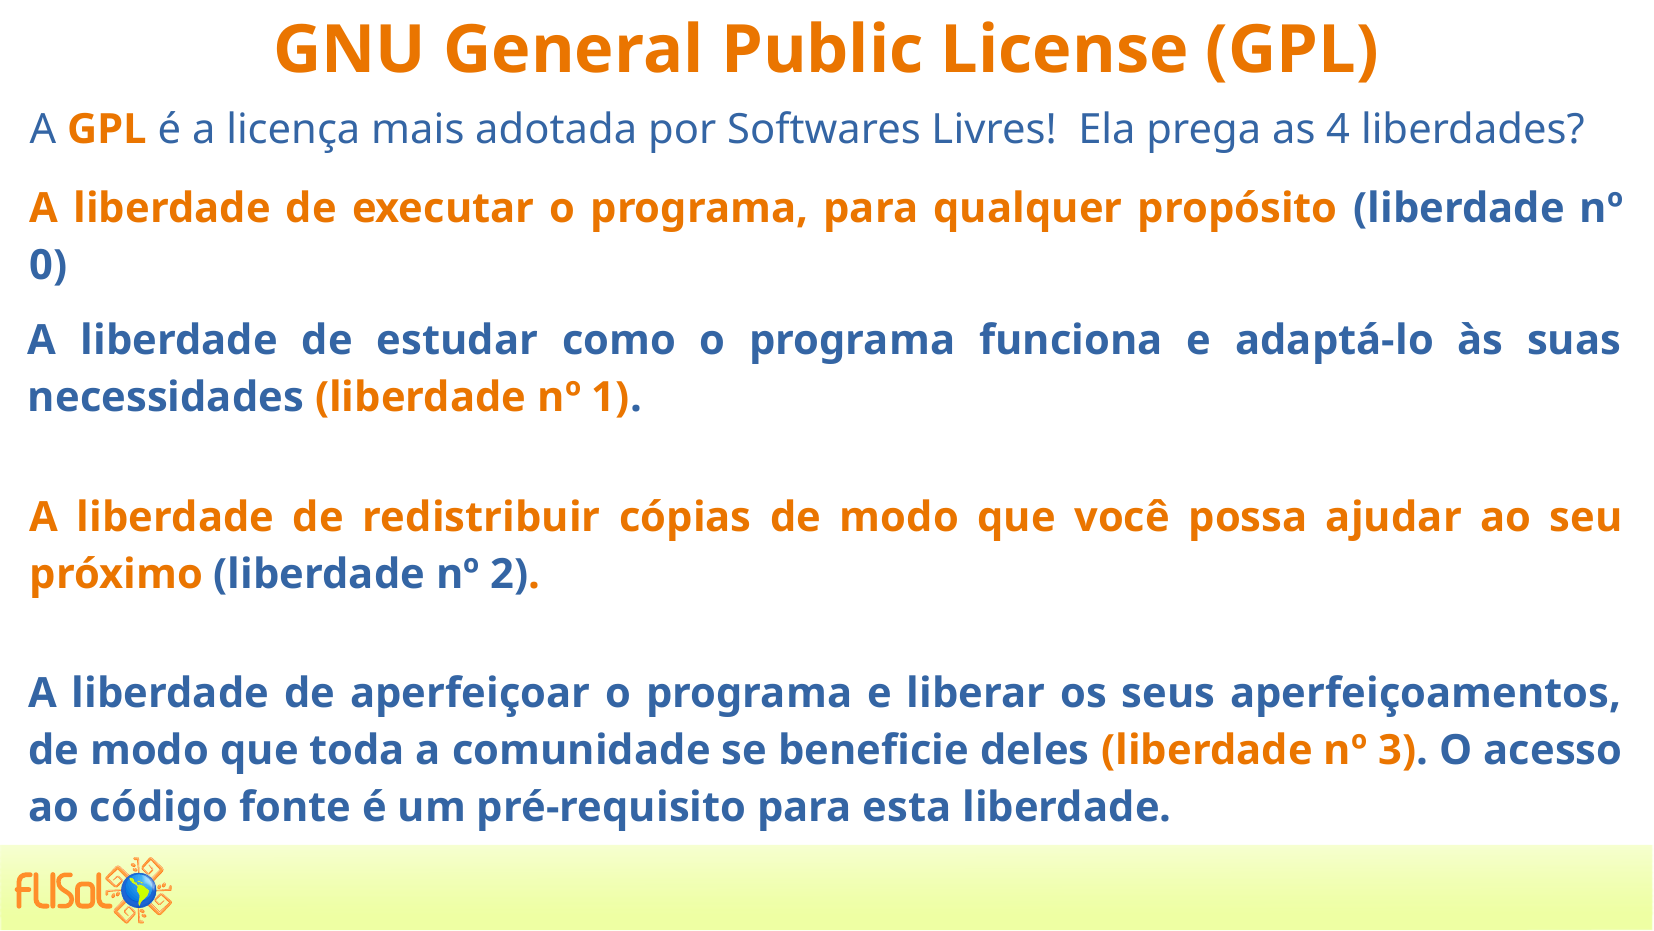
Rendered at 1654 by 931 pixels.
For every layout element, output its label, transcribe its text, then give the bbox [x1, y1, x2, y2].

text_box GNU General Public License (GPL) [29, 8, 1625, 84]
text_box A liberdade de redistribuir cópias de modo que você possa ajudar ao seu próximo (liberdade nº 2). [29, 496, 1625, 591]
text_box A liberdade de estudar como o programa funciona e adaptá-lo às suas necessidades (liberdade nº 1). [27, 319, 1623, 414]
text_box A GPL é a licença mais adotada por Softwares Livres! Ela prega as 4 liberdades? [29, 92, 1625, 160]
text_box A liberdade de executar o programa, para qualquer propósito (liberdade nº 0) [29, 200, 1625, 268]
text_box A liberdade de aperfeiçoar o programa e liberar os seus aperfeiçoamentos, de modo que toda a comunidade se beneficie deles (liberdade nº 3). O acesso ao código fonte é um pré-requisito para esta liberdade. [28, 677, 1623, 819]
text_box [0, 844, 1654, 931]
